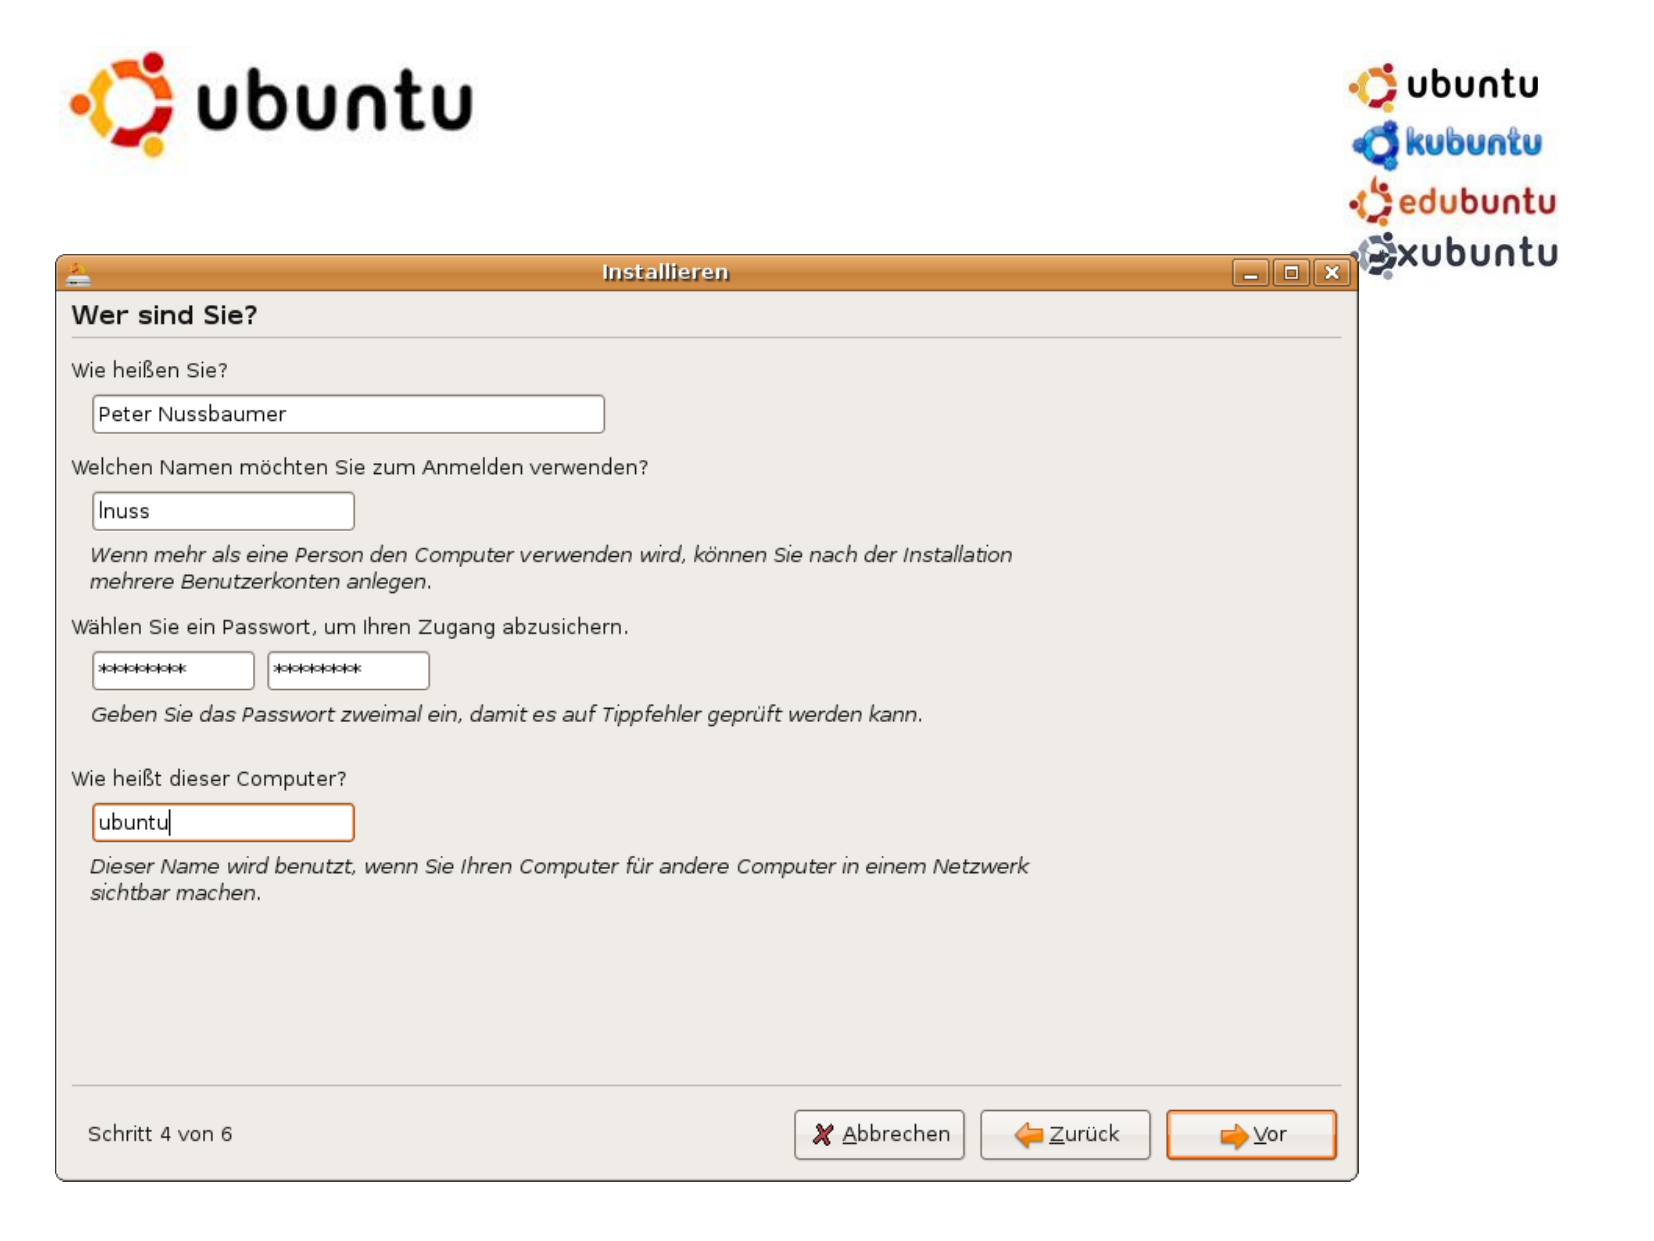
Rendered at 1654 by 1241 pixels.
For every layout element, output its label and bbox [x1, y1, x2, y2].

picture [55, 50, 1565, 1182]
picture [59, 46, 501, 178]
